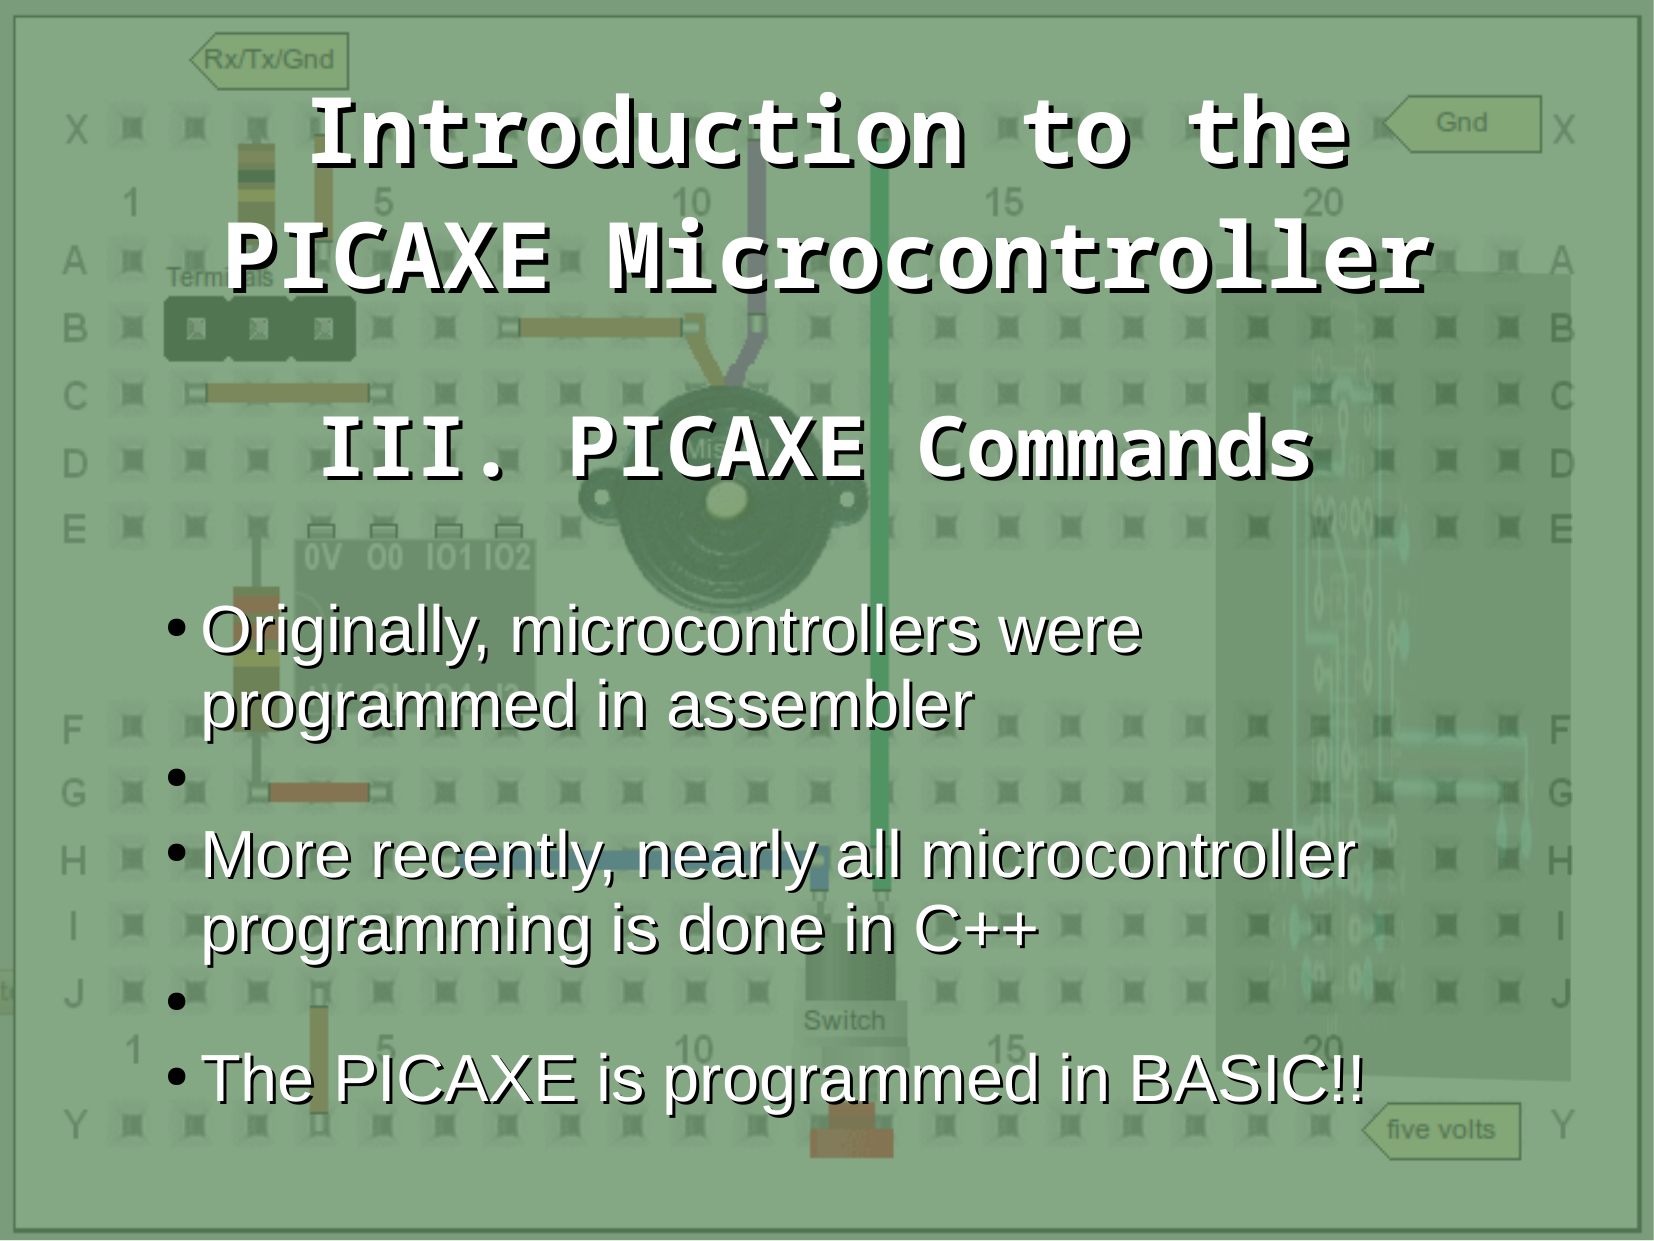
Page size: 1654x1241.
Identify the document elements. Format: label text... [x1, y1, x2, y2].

subtitle III. PICAXE Commands [71, 406, 1561, 1153]
title Introduction to the PICAXE Microcontroller [82, 75, 1571, 306]
text_box Originally, microcontrollers were programmed in assembler More recently, nearly all microcontroller programming is done in C++ The PICAXE is programmed in BASIC!! [150, 585, 1393, 1124]
picture [0, 0, 1654, 1241]
